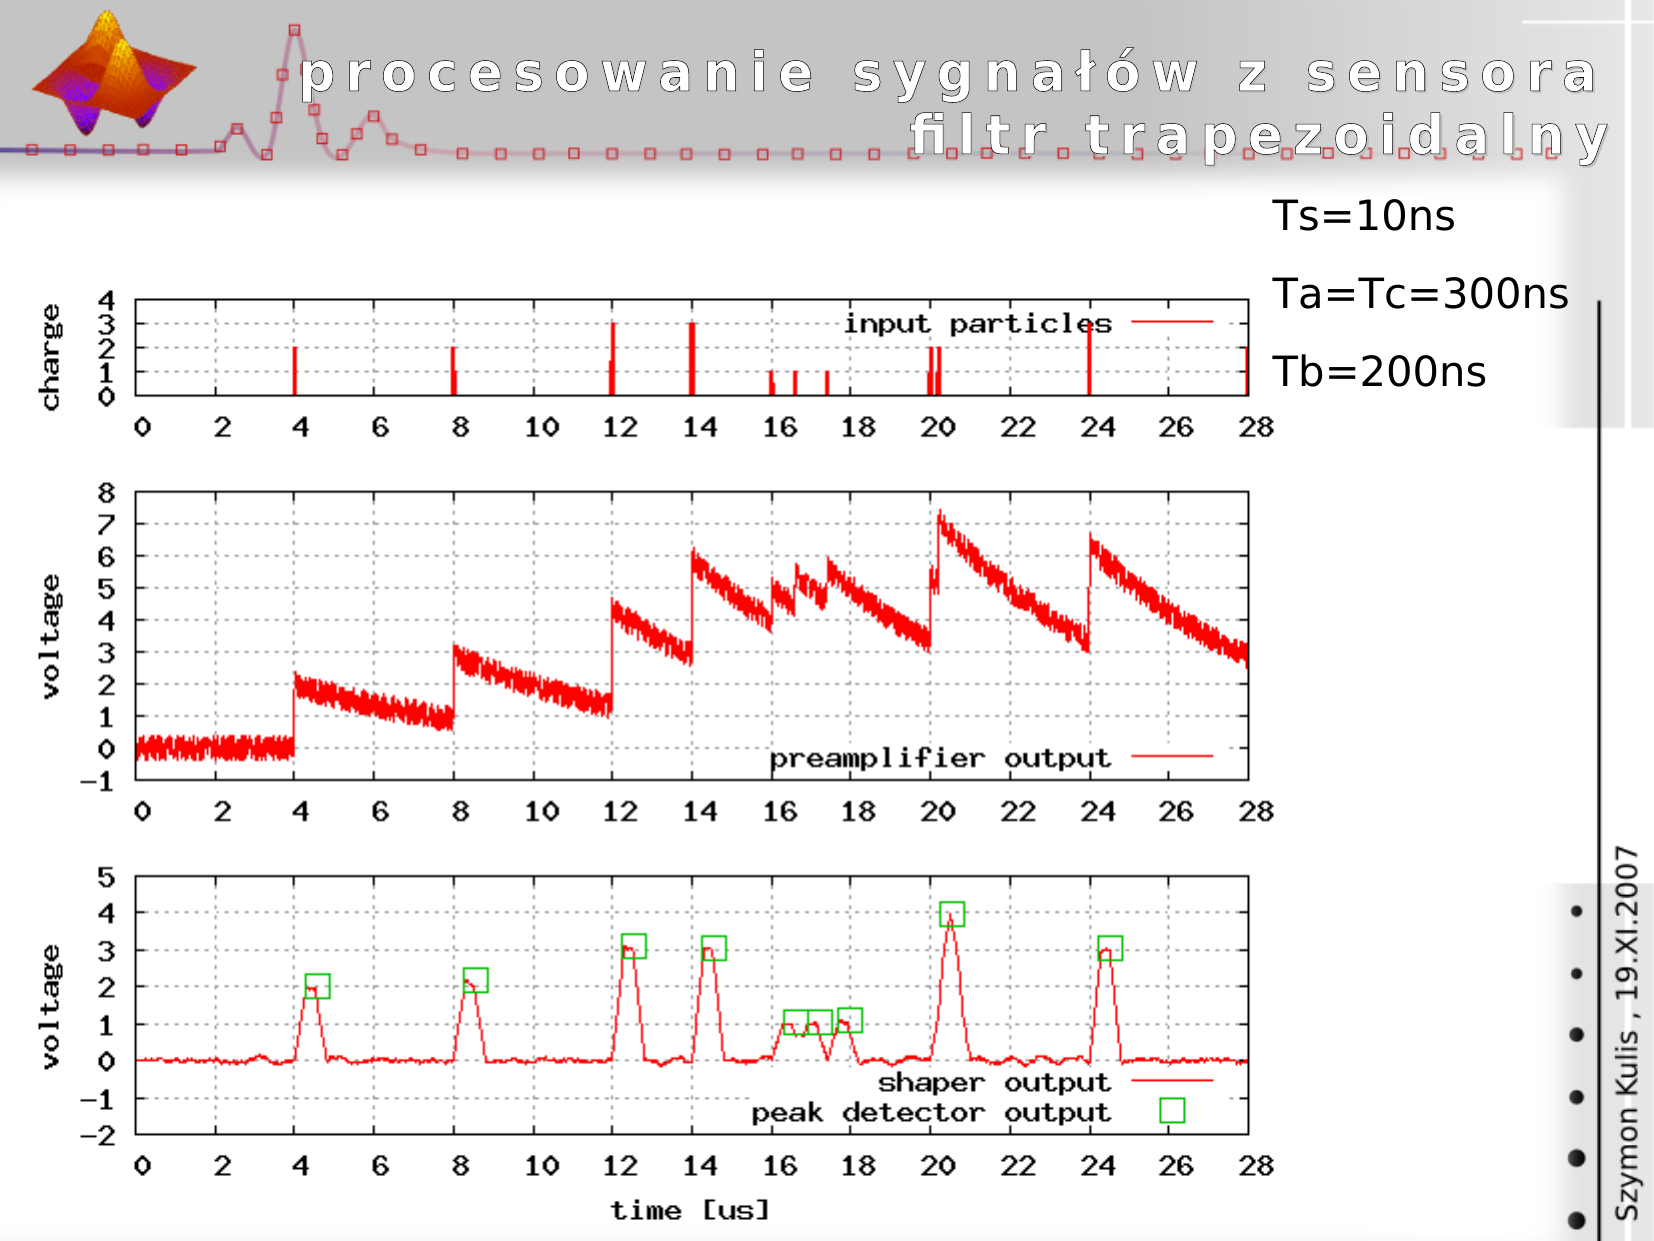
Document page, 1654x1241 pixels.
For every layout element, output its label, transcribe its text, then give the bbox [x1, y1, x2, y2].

title procesowanie sygnałów z sensora filtr trapezoidalny [59, 29, 1610, 178]
list Ts=10ns Ta=Tc=300ns Tb=200ns [1254, 191, 1654, 509]
picture [0, 0, 1654, 1241]
